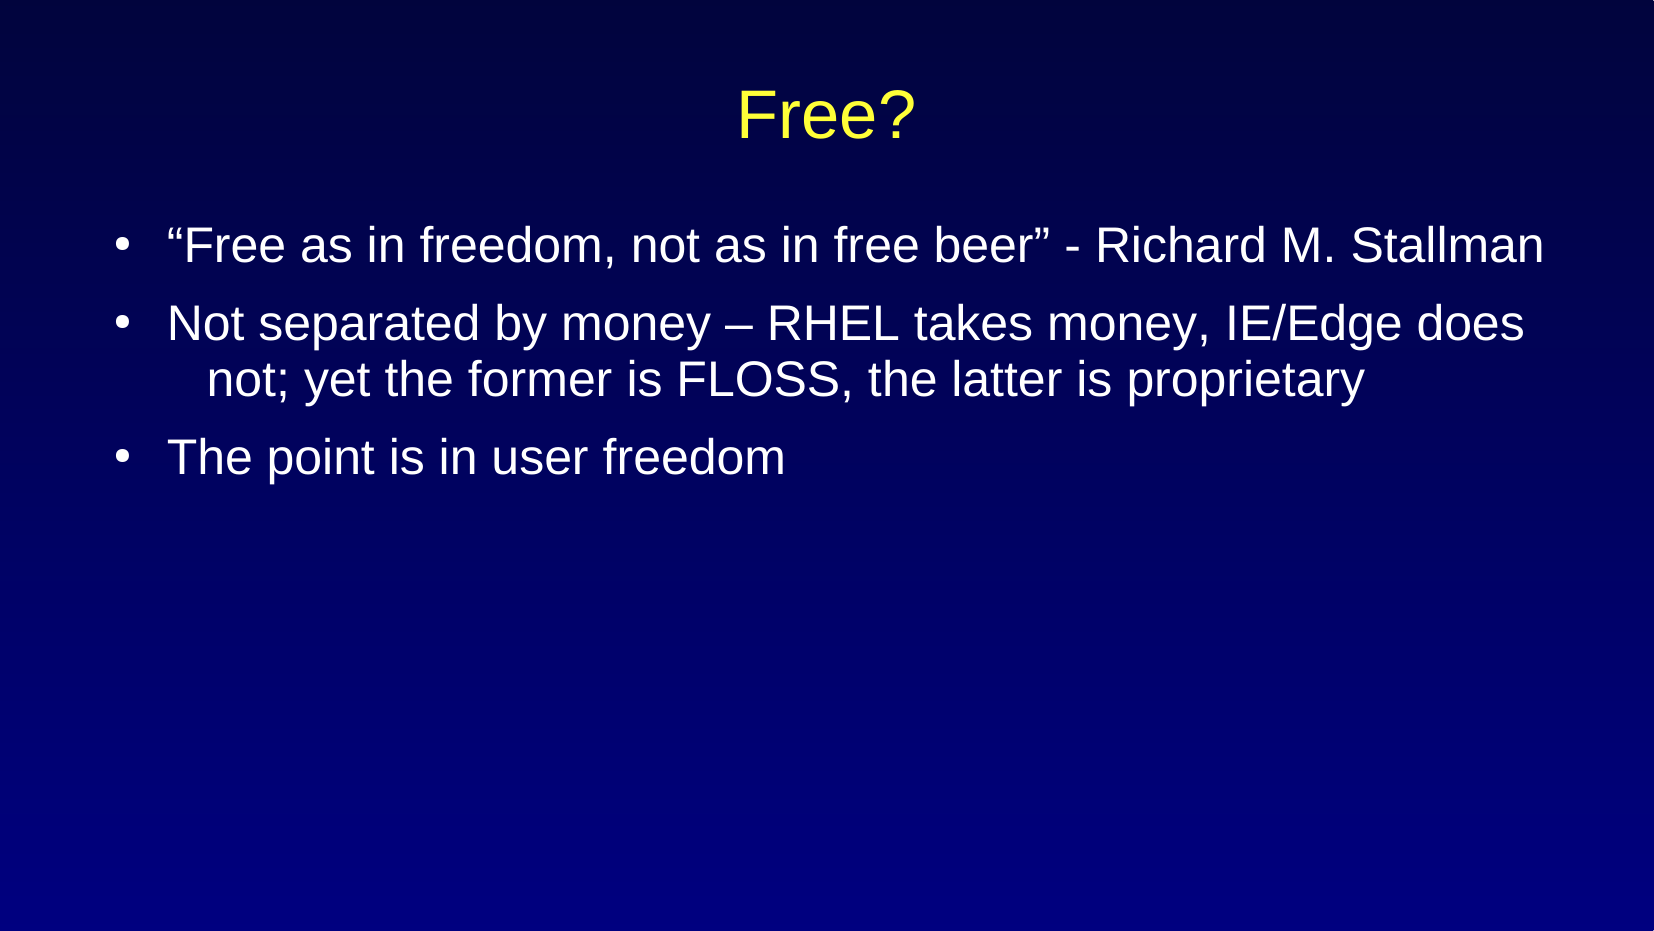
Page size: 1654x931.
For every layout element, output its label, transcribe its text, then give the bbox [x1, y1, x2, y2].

title Free? [82, 37, 1571, 193]
list “Free as in freedom, not as in free beer” - Richard M. Stallman Not separated by money – RHEL takes money, IE/Edge does not; yet the former is FLOSS, the latter is proprietary The point is in user freedom [82, 217, 1571, 758]
